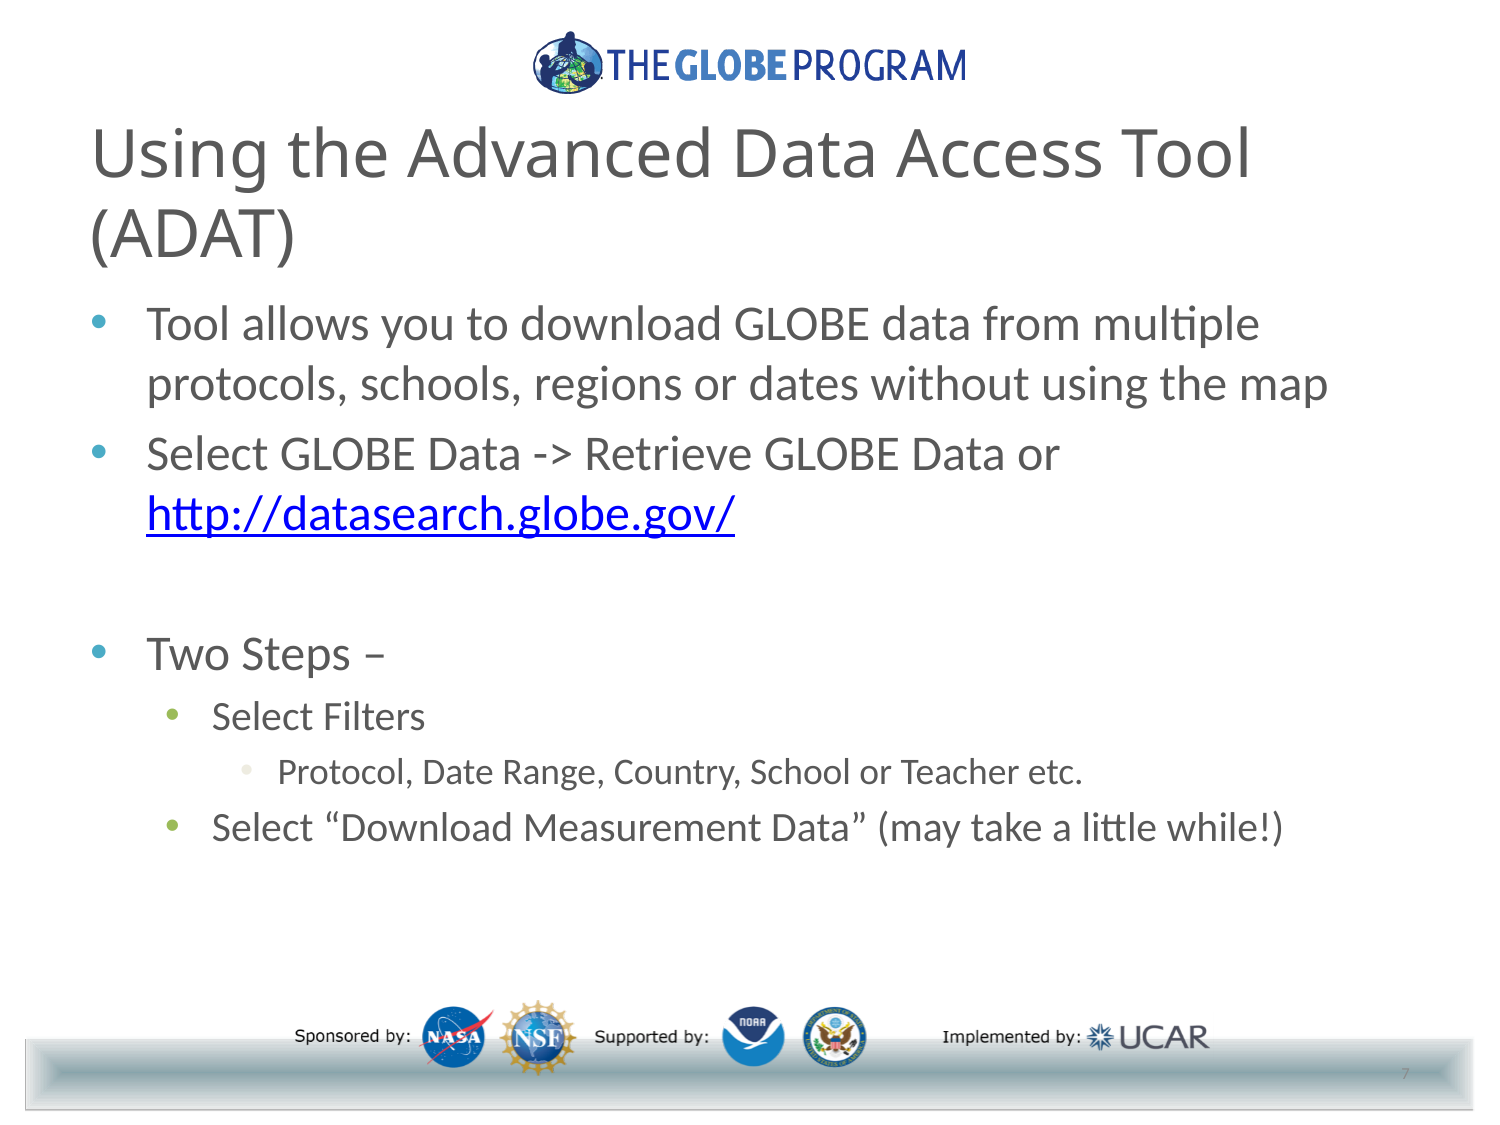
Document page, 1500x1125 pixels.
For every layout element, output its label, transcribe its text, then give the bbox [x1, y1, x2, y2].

title Using the Advanced Data Access Tool (ADAT) [75, 119, 1425, 263]
list Tool allows you to download GLOBE data from multiple protocols, schools, regions or dates without using the map Select GLOBE Data -> Retrieve GLOBE Data or http://datasearch.globe.gov/ Two Steps – Select Filters Protocol, Date Range, Country, School or Teacher etc. Select “Download Measurement Data” (may take a little while!) [75, 283, 1425, 979]
picture [526, 24, 975, 100]
picture [262, 1000, 1238, 1085]
slide_number <number> [1074, 1042, 1425, 1103]
